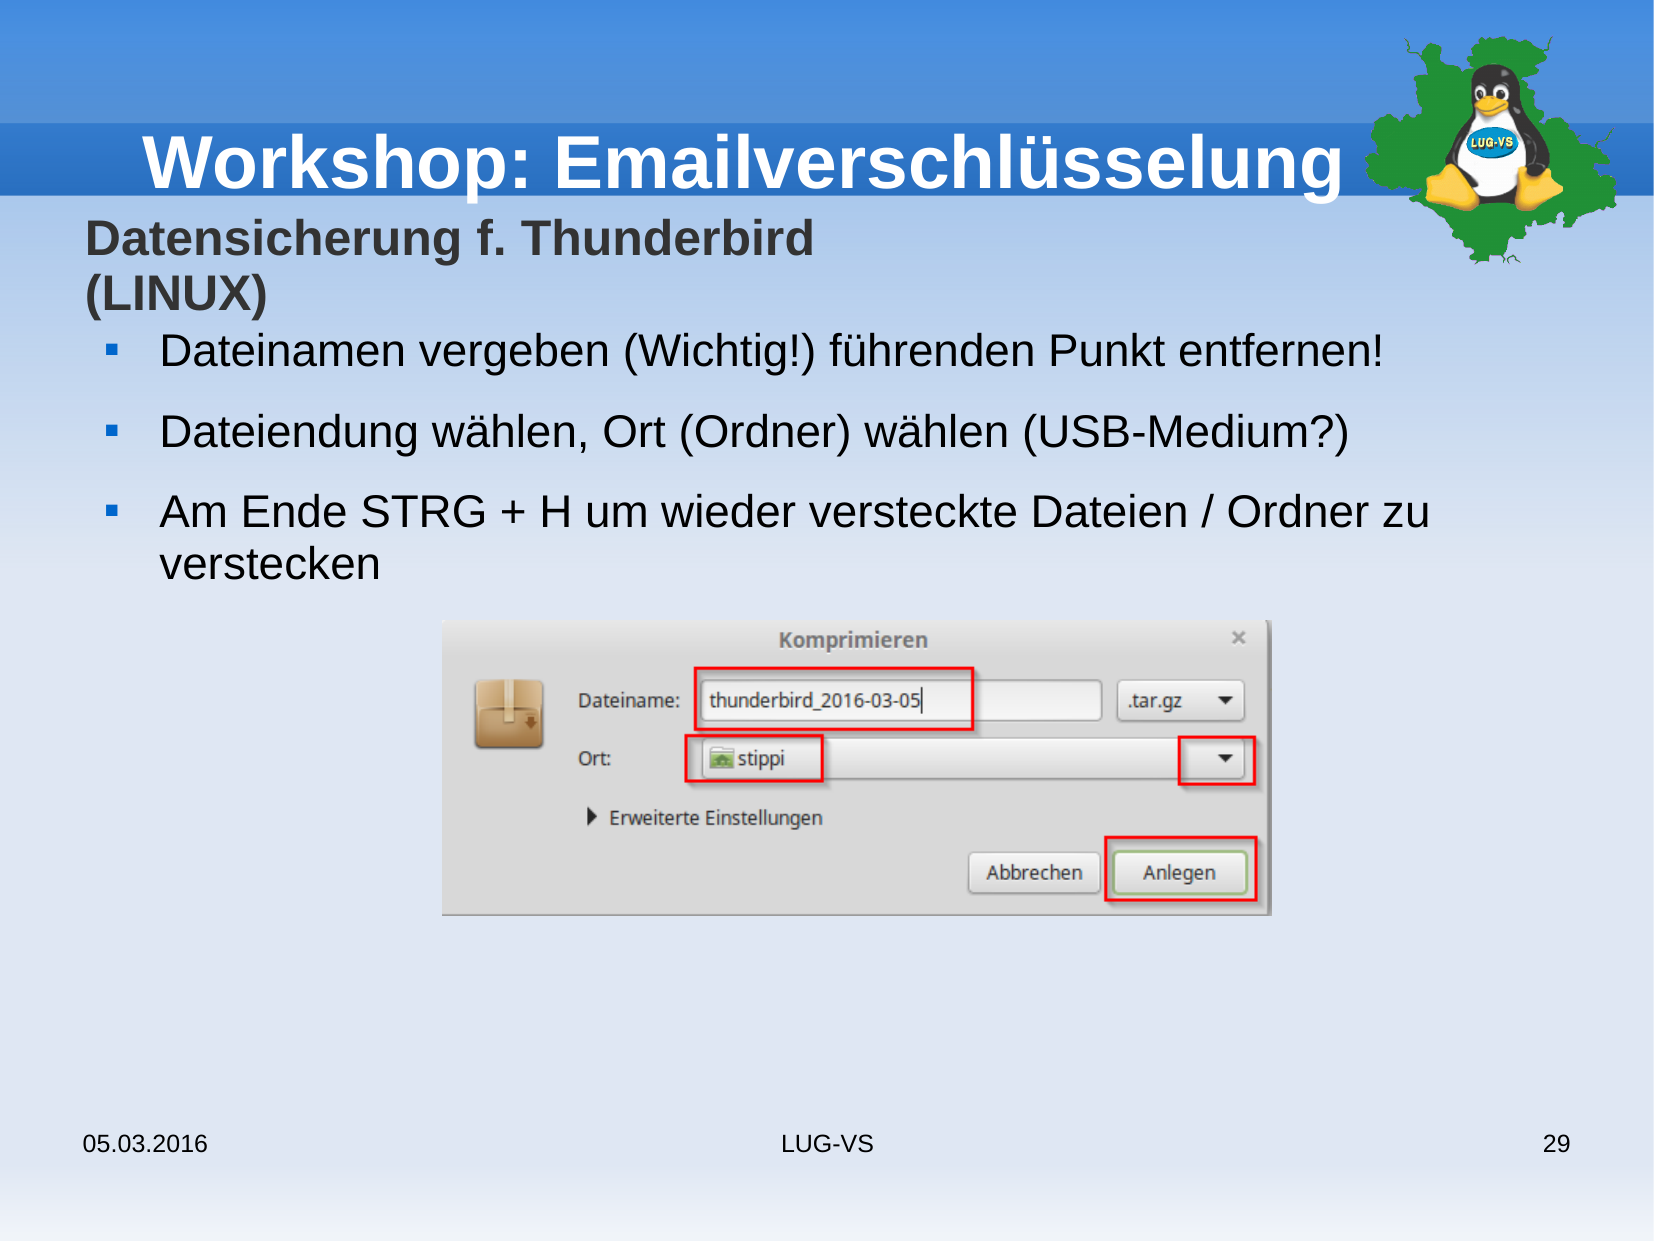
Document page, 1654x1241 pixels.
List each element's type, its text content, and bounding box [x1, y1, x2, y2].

list Dateinamen vergeben (Wichtig!) führenden Punkt entfernen! Dateiendung wählen, Ort (Ordner) wählen (USB-Medium?) Am Ende STRG + H um wieder versteckte Dateien / Ordner zu verstecken [88, 324, 1577, 1097]
picture [0, 0, 1654, 1241]
title Workshop: Emailverschlüsselung [0, 59, 1489, 267]
text_box Datensicherung f. Thunderbird (LINUX) [14, 209, 981, 324]
picture [442, 620, 1272, 916]
